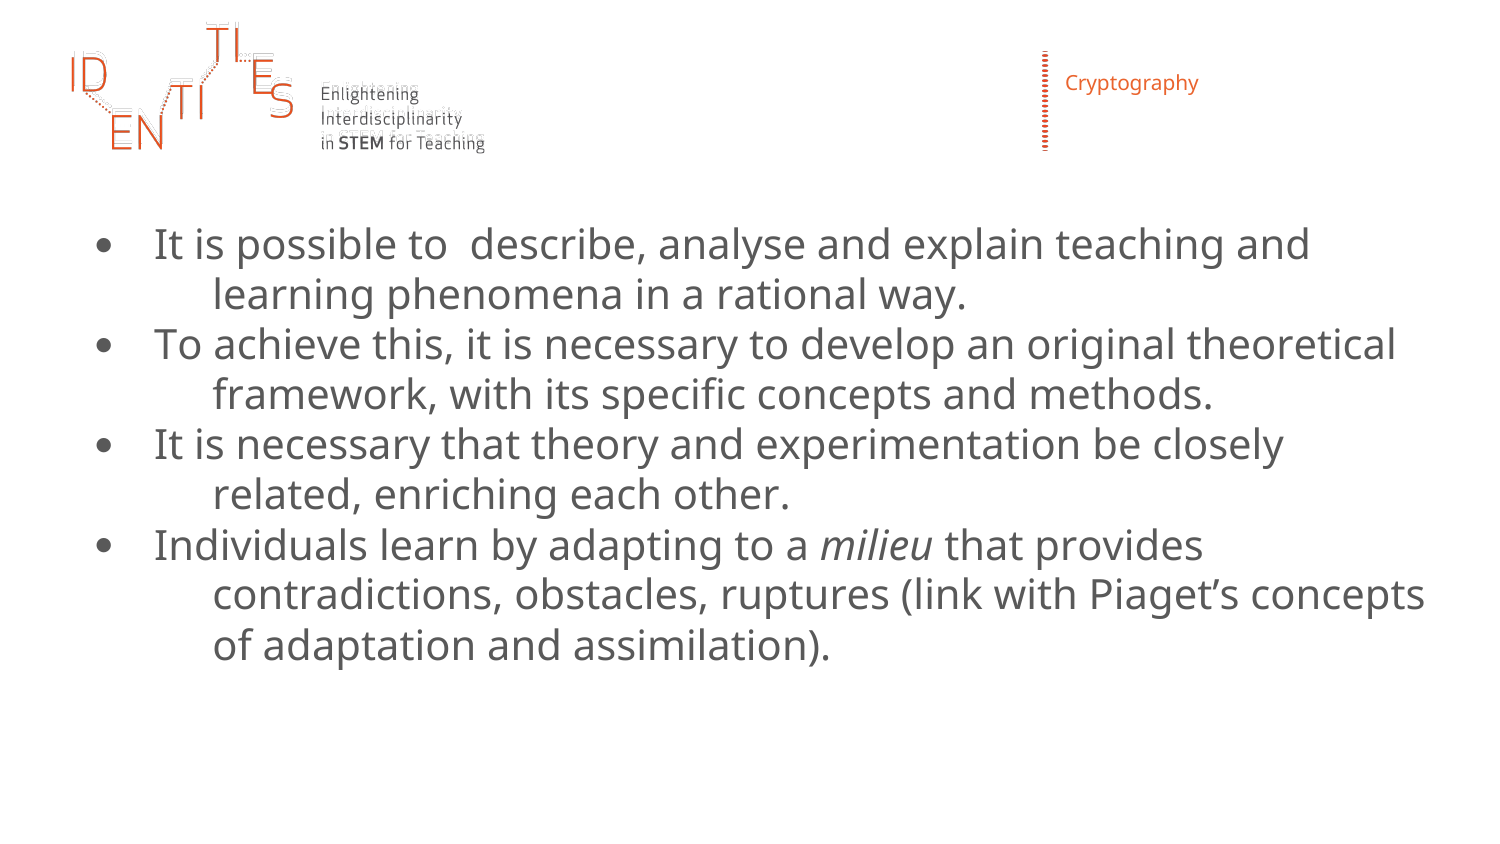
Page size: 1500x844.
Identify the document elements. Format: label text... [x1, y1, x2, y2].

text_box Cryptography [1050, 61, 1472, 168]
picture [71, 18, 485, 157]
text_box It is possible to describe, analyse and explain teaching and learning phenomena in a rational way. To achieve this, it is necessary to develop an original theoretical framework, with its specific concepts and methods. It is necessary that theory and experimentation be closely related, enriching each other. Individuals learn by adapting to a milieu that provides contradictions, obstacles, ruptures (link with Piaget’s concepts of adaptation and assimilation). [47, 210, 1443, 822]
picture [1042, 51, 1051, 151]
